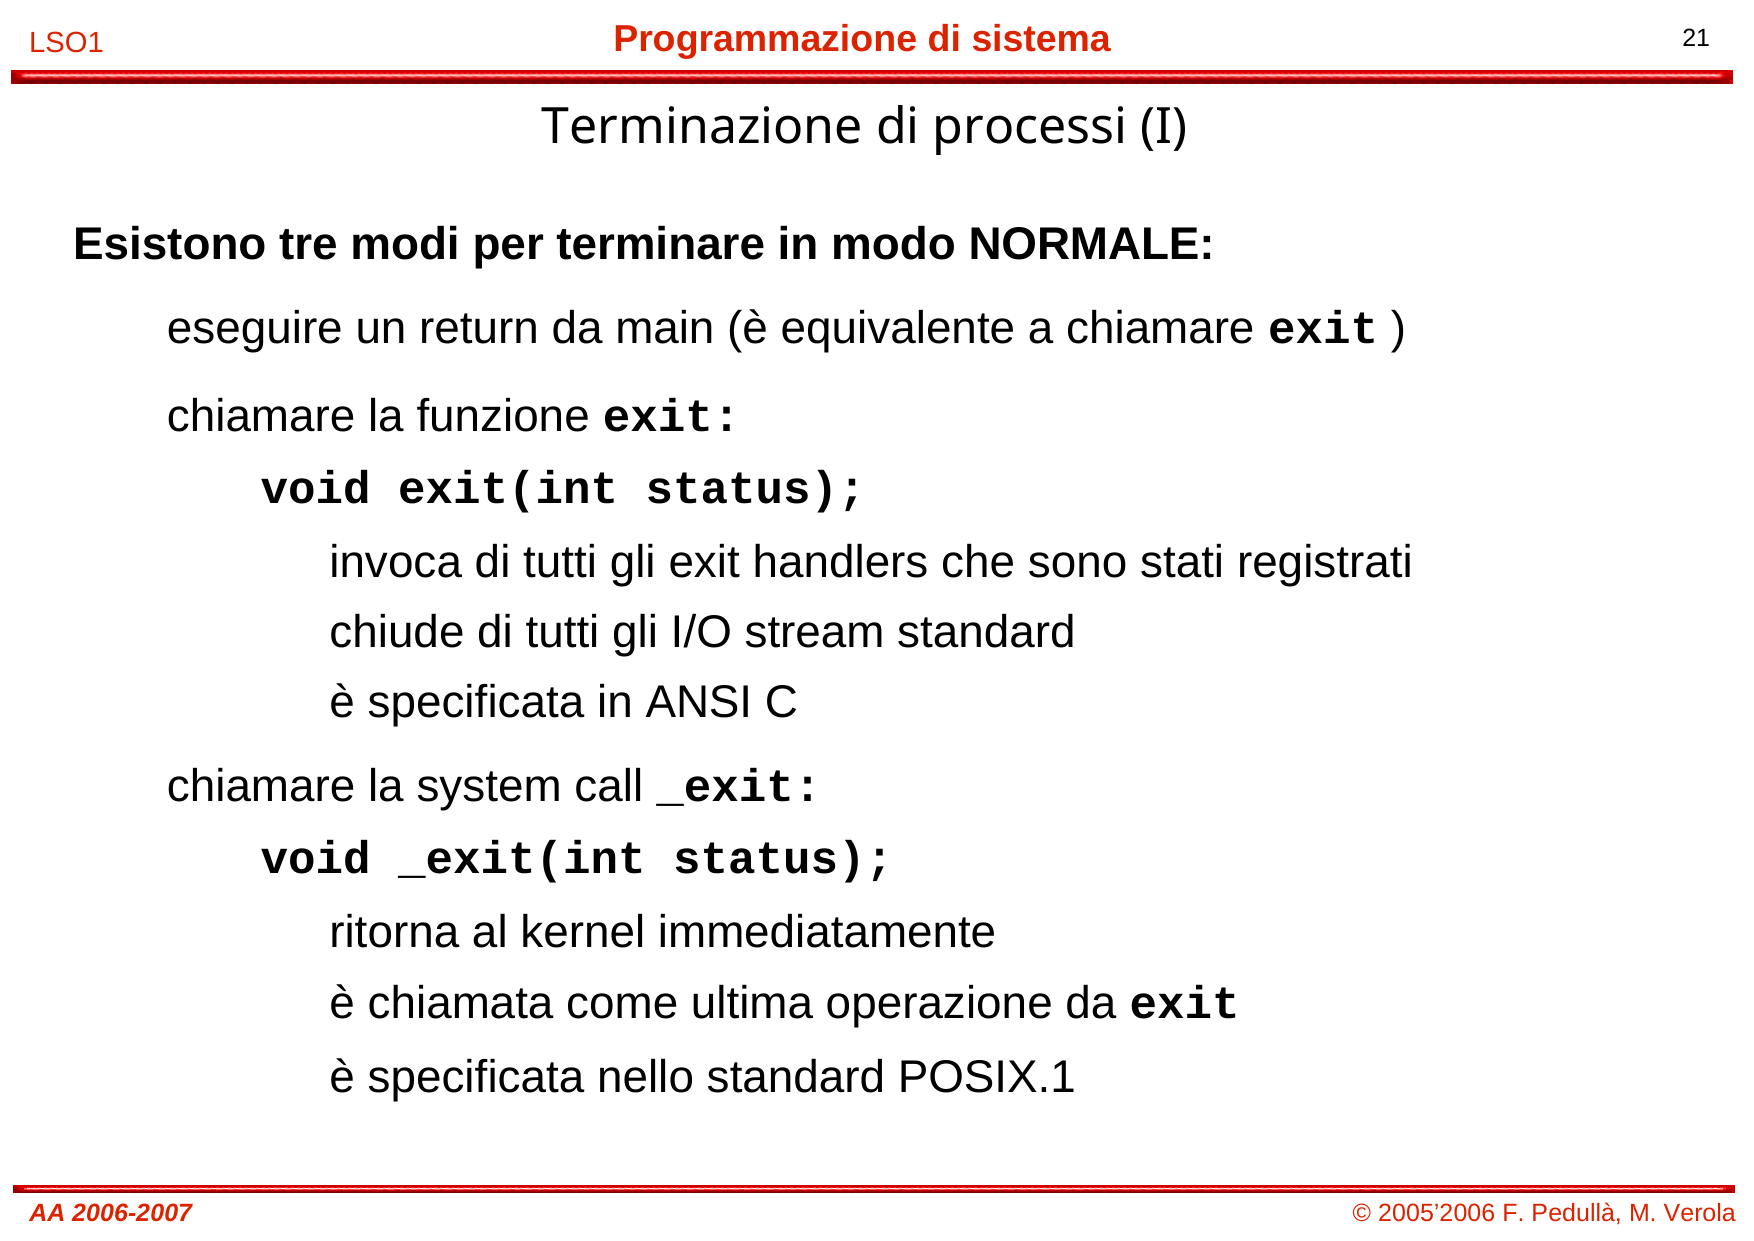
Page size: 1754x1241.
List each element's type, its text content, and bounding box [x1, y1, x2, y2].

picture [11, 70, 1733, 84]
list Esistono tre modi per terminare in modo NORMALE: eseguire un return da main (è equivalente a chiamare exit ) chiamare la funzione exit: void exit(int status); invoca di tutti gli exit handlers che sono stati registrati chiude di tutti gli I/O stream standard è specificata in ANSI C chiamare la system call _exit: void _exit(int status); ritorna al kernel immediatamente è chiamata come ultima operazione da exit è specificata nello standard POSIX.1 [58, 206, 1696, 1110]
title Terminazione di processi (I) [477, 78, 1253, 174]
picture [13, 1185, 1735, 1193]
